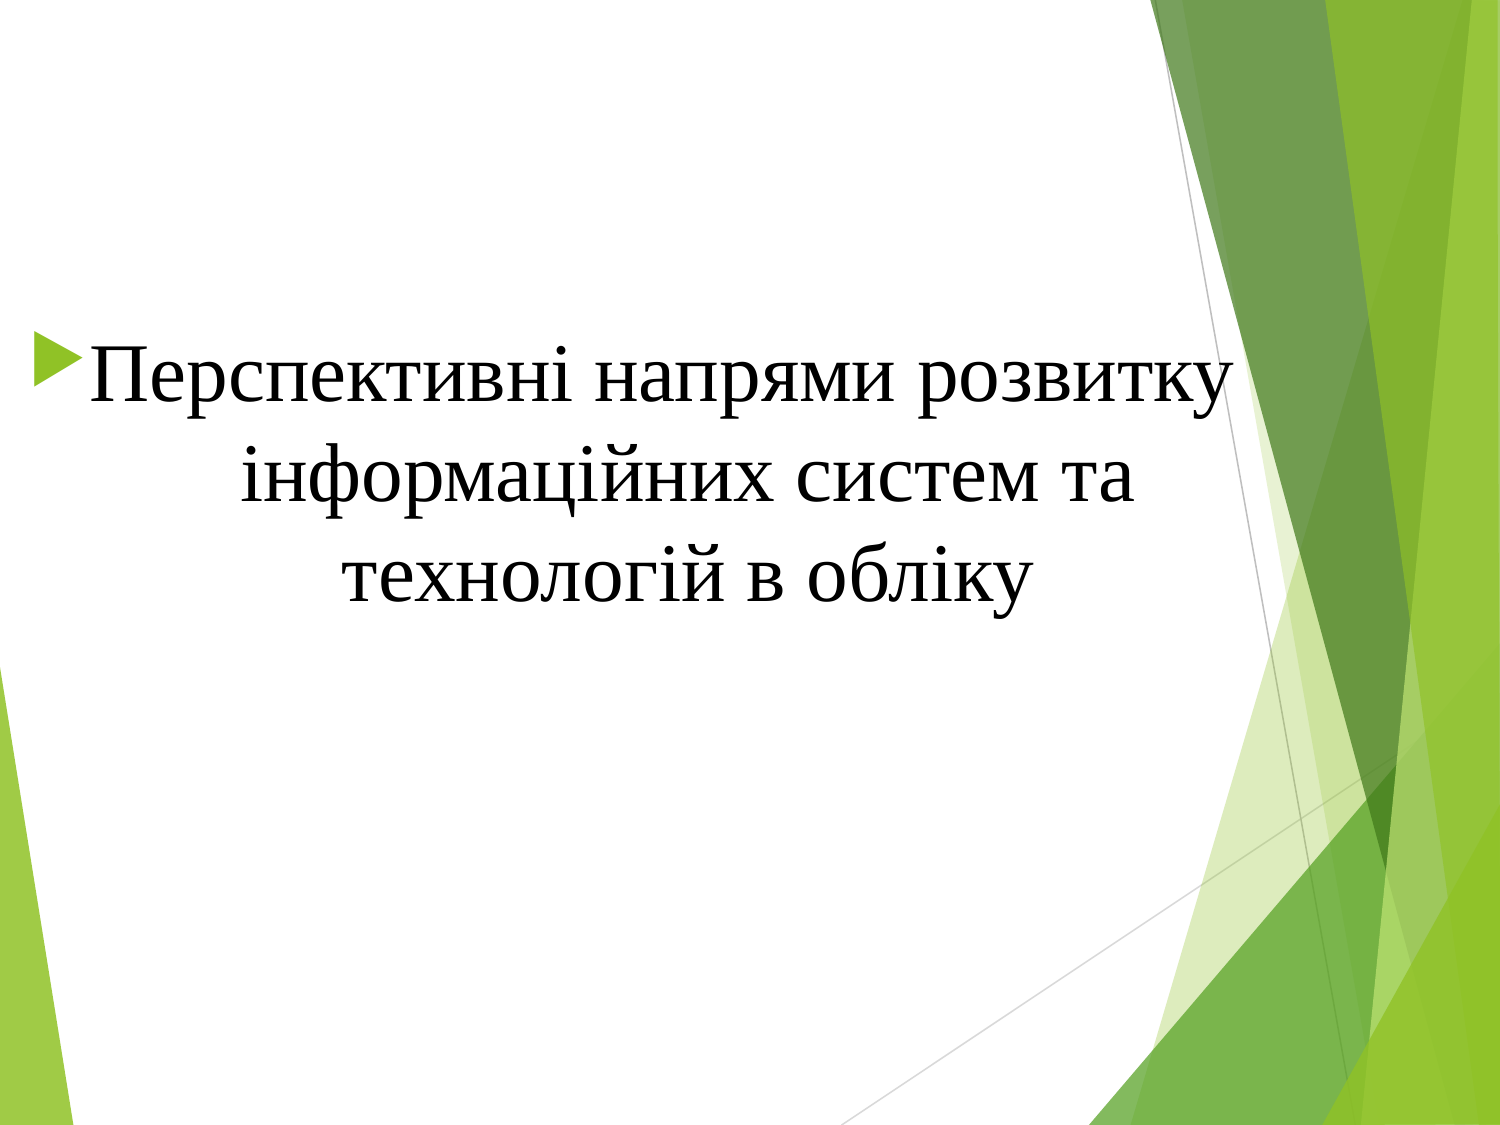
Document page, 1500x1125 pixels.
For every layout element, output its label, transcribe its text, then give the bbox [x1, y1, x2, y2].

subtitle Перспективні напрями розвитку інформаційних систем та технологій в обліку [0, 310, 1264, 677]
